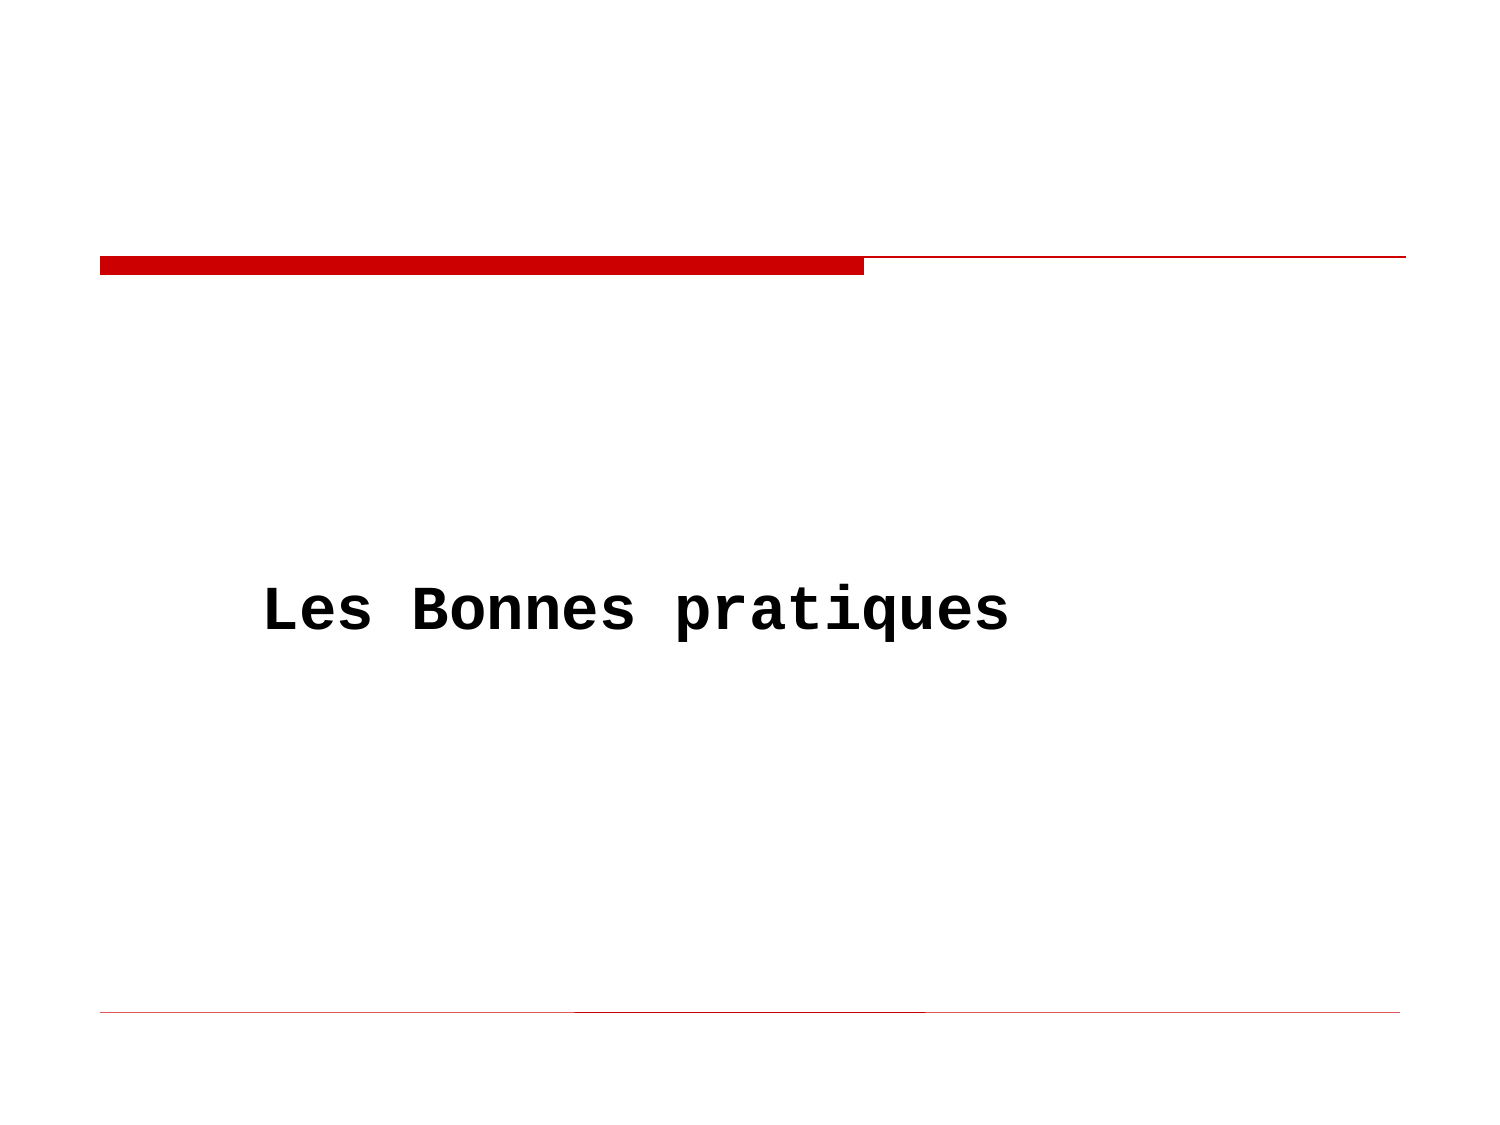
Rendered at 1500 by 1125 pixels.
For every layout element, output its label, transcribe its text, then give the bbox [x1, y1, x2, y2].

list Les Bonnes pratiques [92, 287, 1406, 988]
